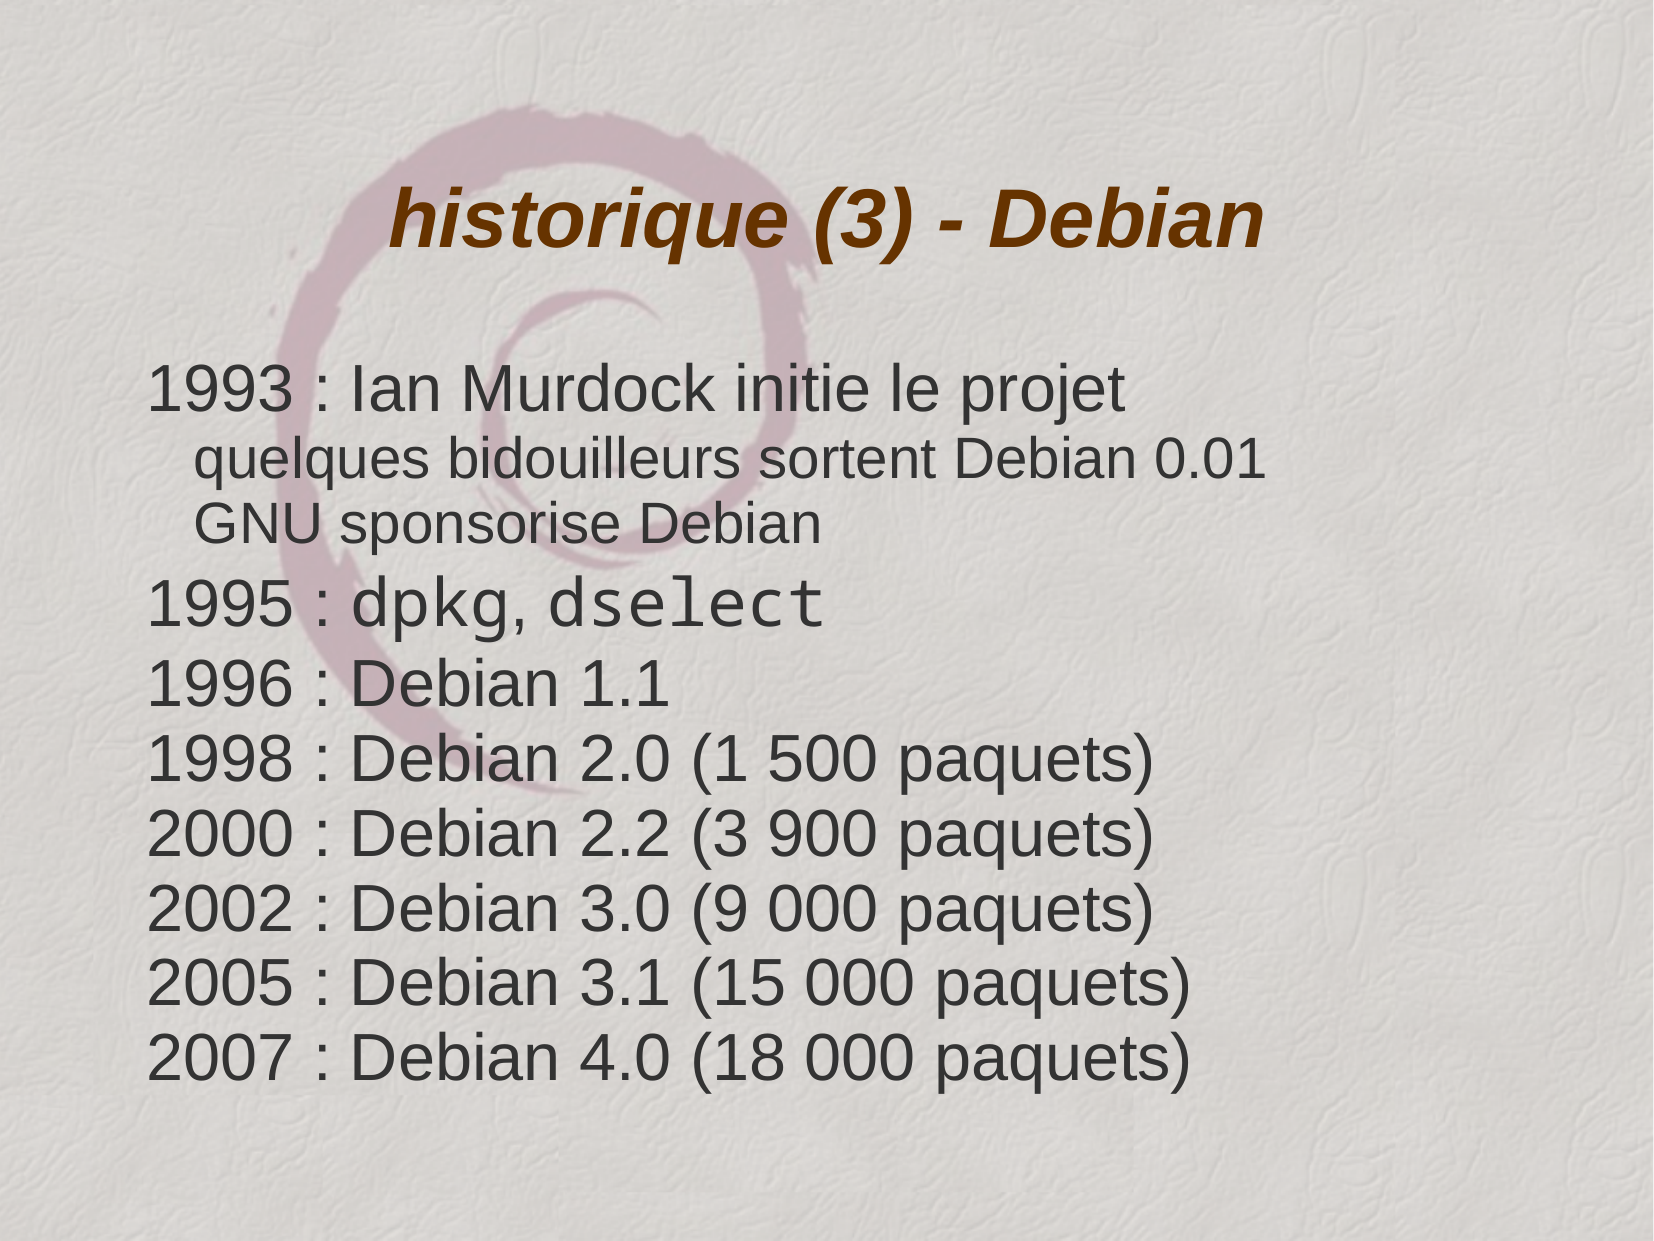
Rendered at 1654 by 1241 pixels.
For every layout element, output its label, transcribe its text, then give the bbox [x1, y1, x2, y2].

picture [0, 0, 1654, 1241]
list 1993 : Ian Murdock initie le projet quelques bidouilleurs sortent Debian 0.01 GNU sponsorise Debian 1995 : dpkg, dselect 1996 : Debian 1.1 1998 : Debian 2.0 (1 500 paquets) 2000 : Debian 2.2 (3 900 paquets) 2002 : Debian 3.0 (9 000 paquets) 2005 : Debian 3.1 (15 000 paquets) 2007 : Debian 4.0 (18 000 paquets) [134, 350, 1516, 1133]
title historique (3) - Debian [121, 114, 1534, 322]
